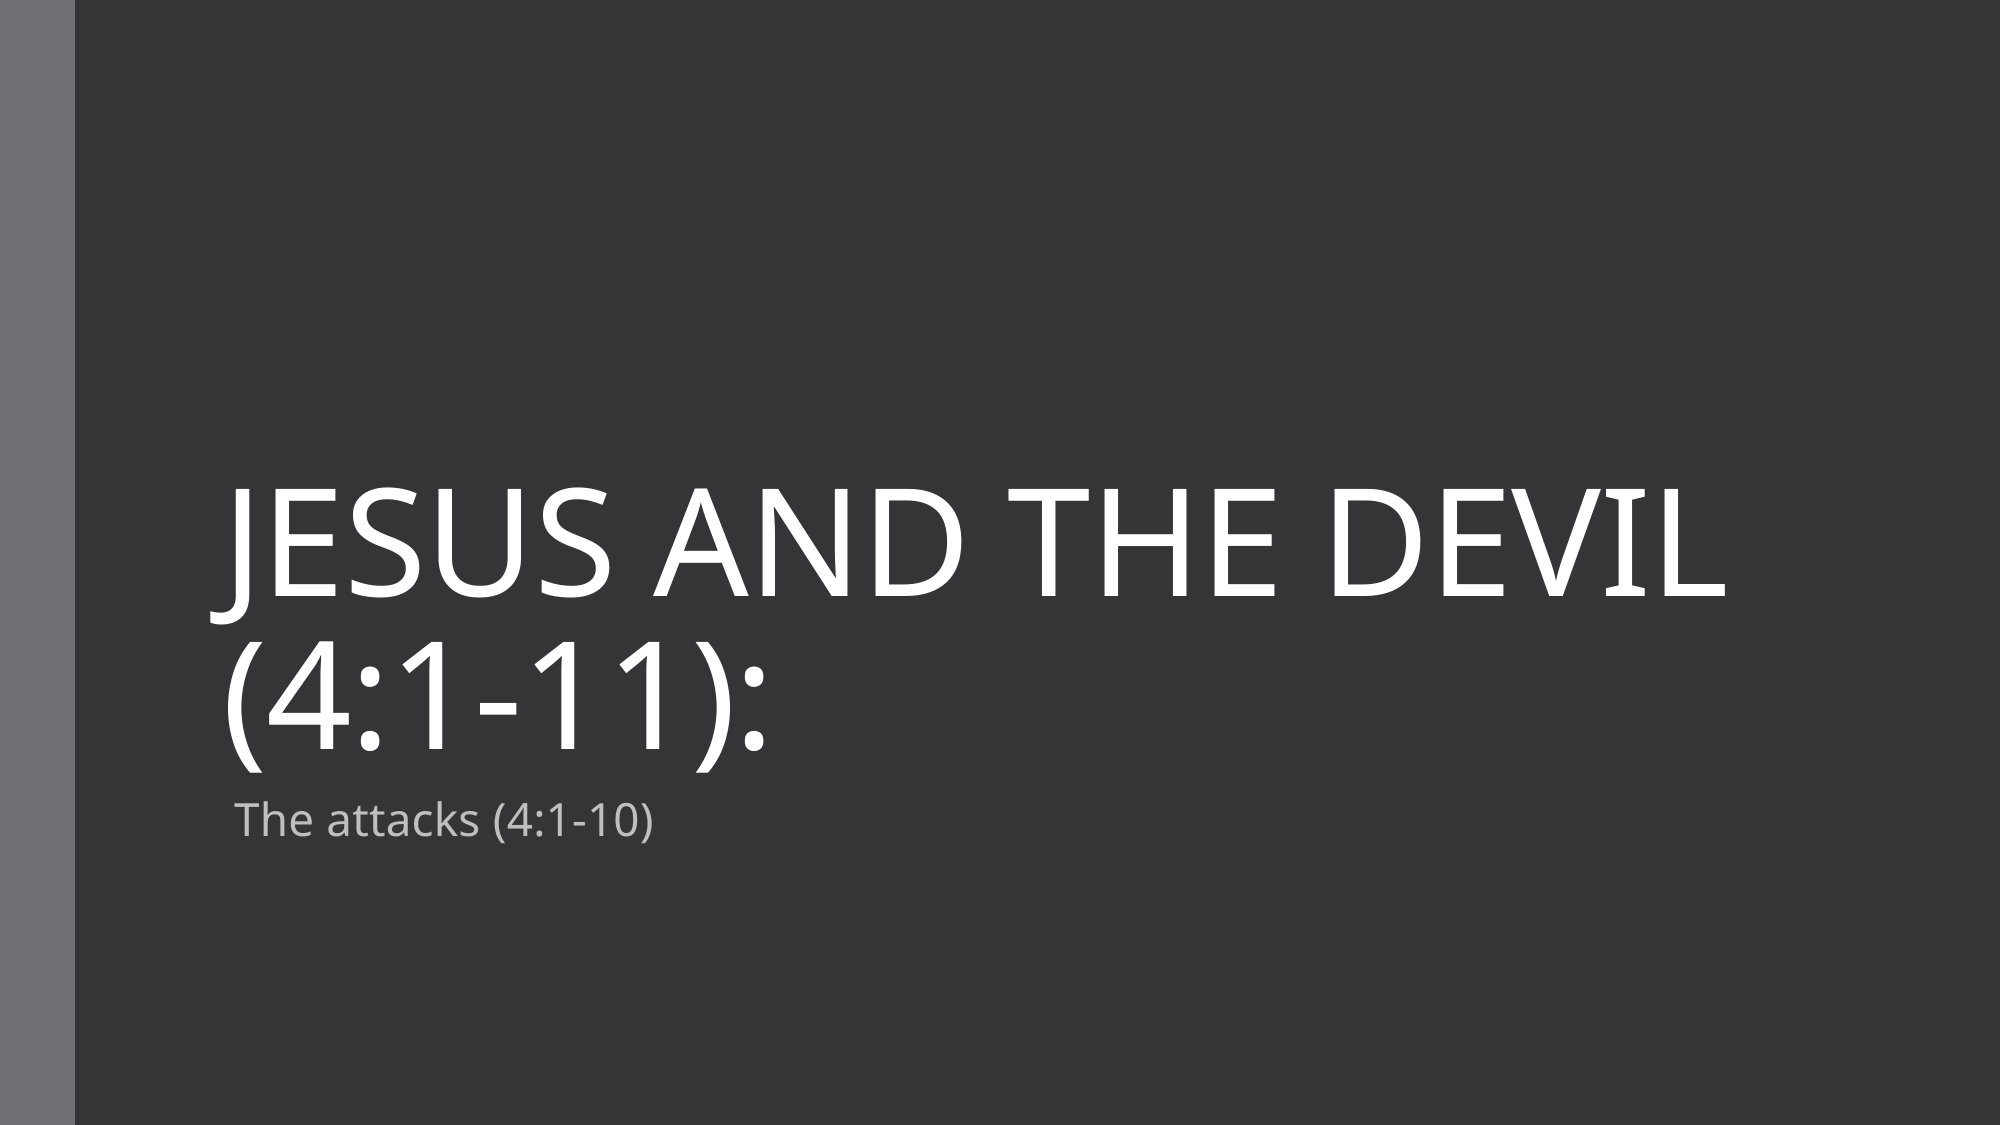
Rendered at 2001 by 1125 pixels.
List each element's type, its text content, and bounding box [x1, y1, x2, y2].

title JESUS AND THE DEVIL (4:1-11): [206, 124, 1752, 787]
subtitle The attacks (4:1-10) [206, 787, 1752, 1066]
